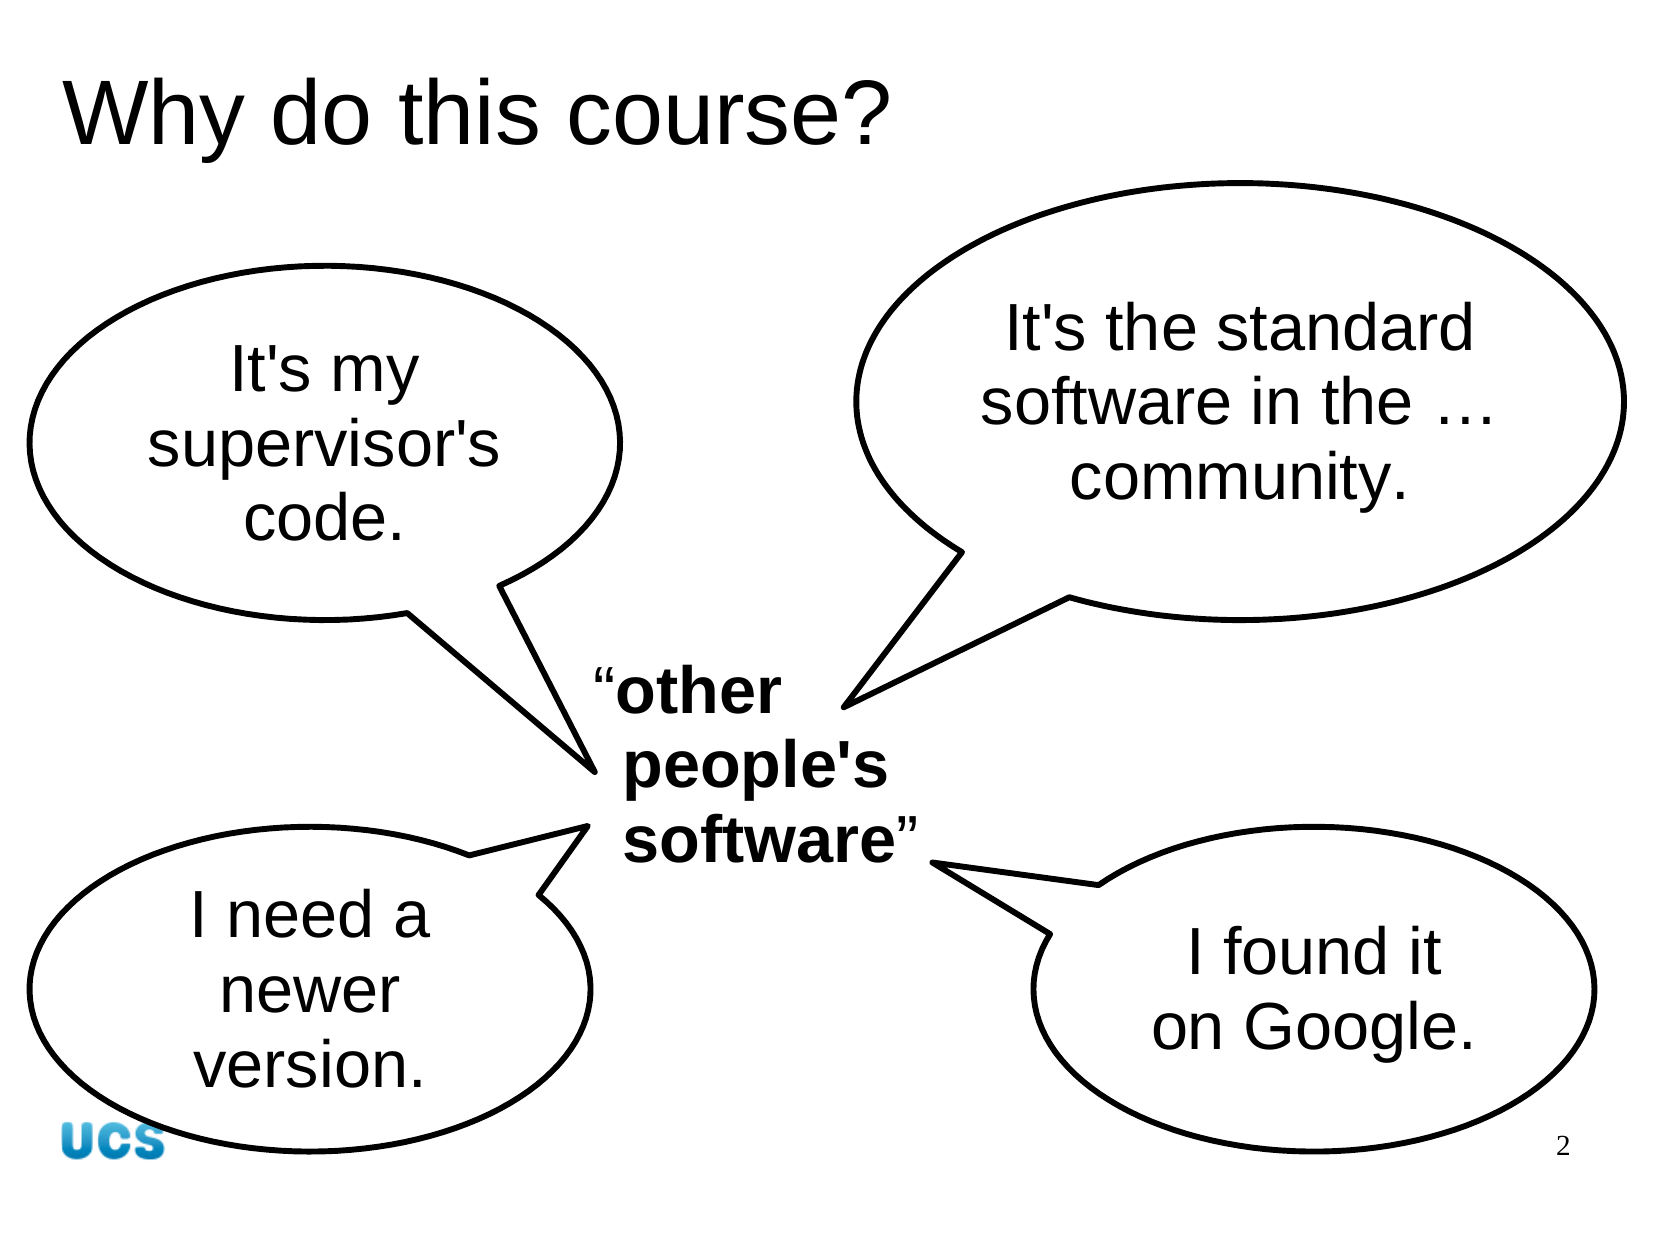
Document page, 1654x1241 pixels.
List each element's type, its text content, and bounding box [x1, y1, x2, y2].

text_box I found it on Google. [932, 826, 1595, 1152]
text_box “other people's software” [590, 649, 923, 880]
text_box I need a newer version. [29, 825, 591, 1152]
text_box Why do this course? [59, 59, 897, 168]
picture [61, 1121, 165, 1161]
text_box It's the standard software in the … community. [843, 183, 1625, 708]
text_box It's my supervisor's code. [29, 265, 621, 773]
